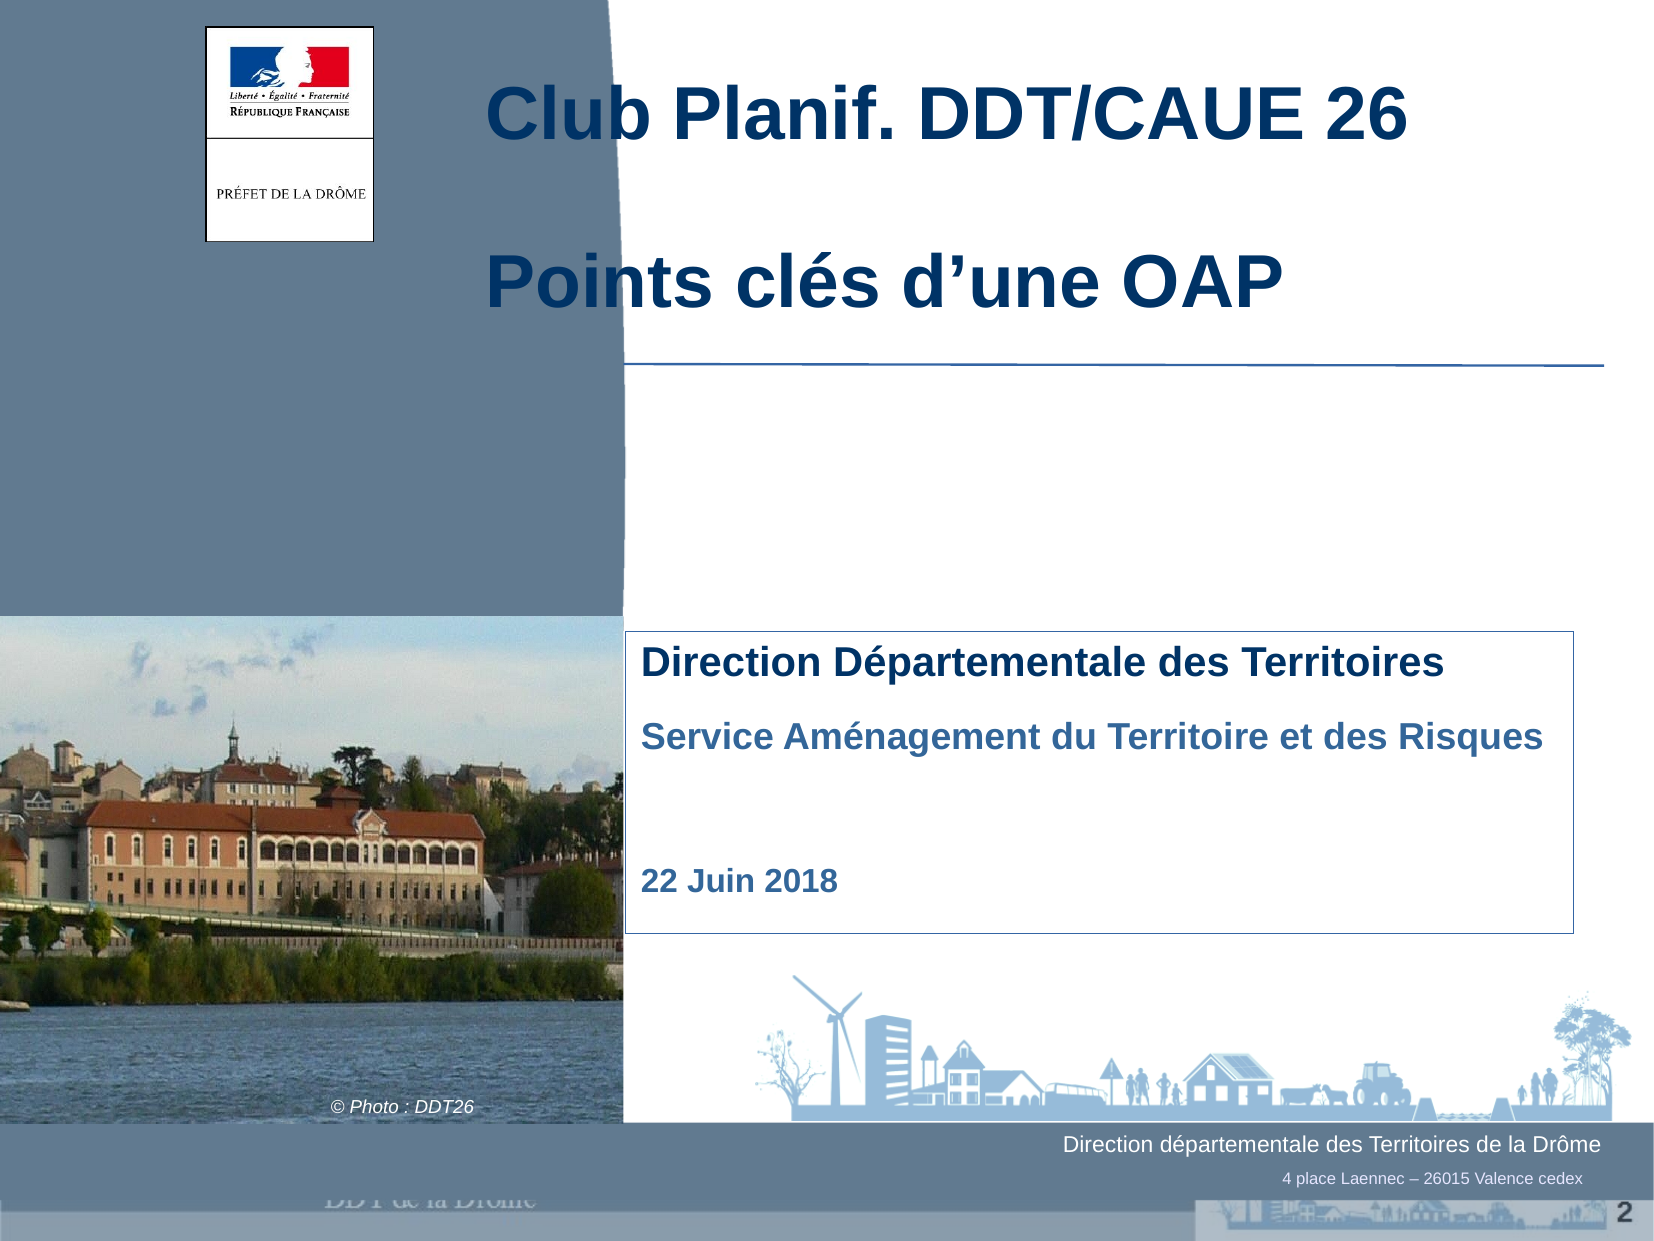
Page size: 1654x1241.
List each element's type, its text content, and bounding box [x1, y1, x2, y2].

picture [205, 26, 374, 242]
text_box © Photo : DDT26 [315, 1088, 625, 1159]
text_box Direction Départementale des Territoires Service Aménagement du Territoire et des Risques 22 Juin 2018 [625, 631, 1574, 934]
title Club Planif. DDT/CAUE 26 Points clés d’une OAP [485, 33, 1627, 361]
picture [0, 612, 1654, 1124]
